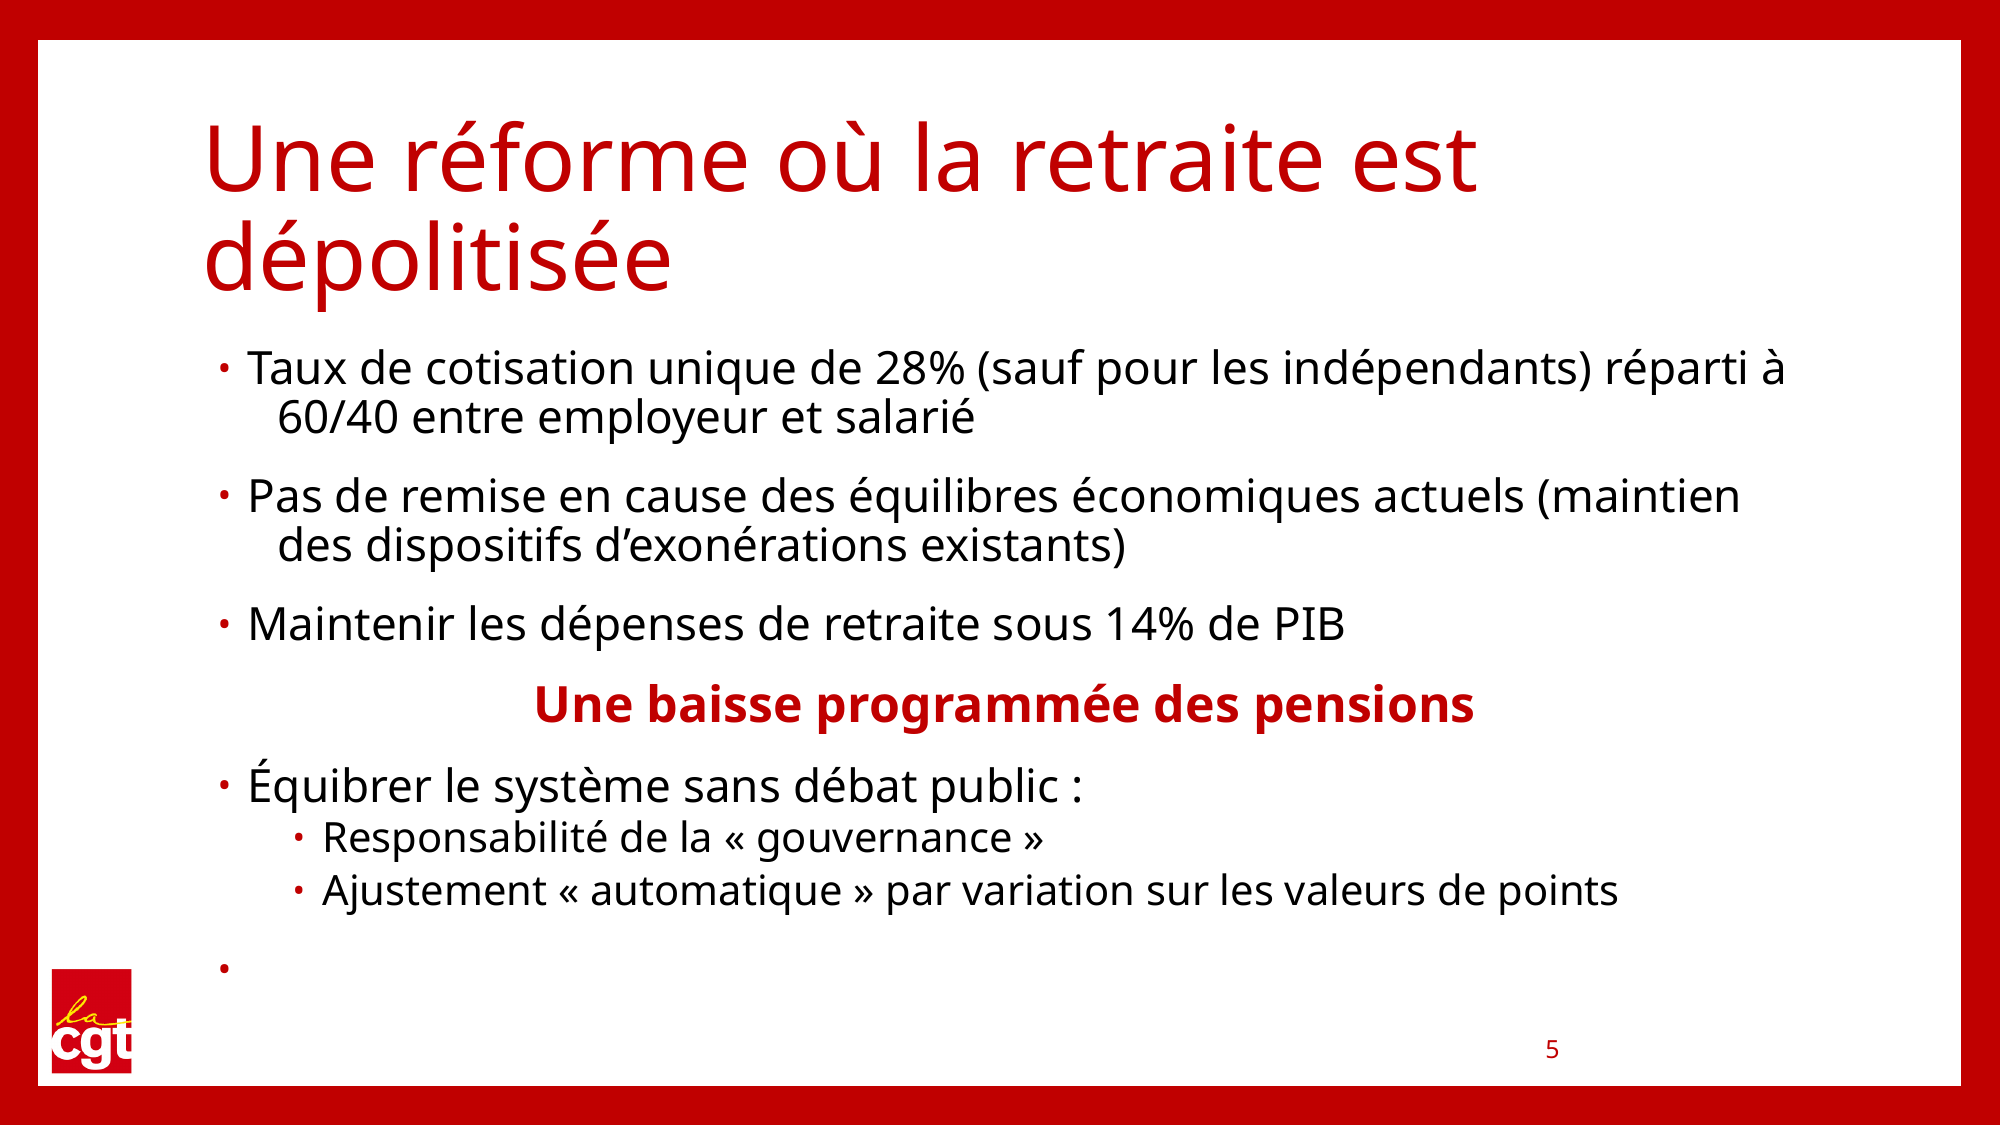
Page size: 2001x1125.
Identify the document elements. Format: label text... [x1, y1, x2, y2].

text_box [1530, 1020, 1811, 1081]
list Taux de cotisation unique de 28% (sauf pour les indépendants) réparti à 60/40 entre employeur et salarié Pas de remise en cause des équilibres économiques actuels (maintien des dispositifs d’exonérations existants) Maintenir les dépenses de retraite sous 14% de PIB Une baisse programmée des pensions Équibrer le système sans débat public : Responsabilité de la « gouvernance » Ajustement « automatique » par variation sur les valeurs de points [187, 337, 1808, 1000]
title Une réforme où la retraite est dépolitisée [187, 99, 1808, 323]
